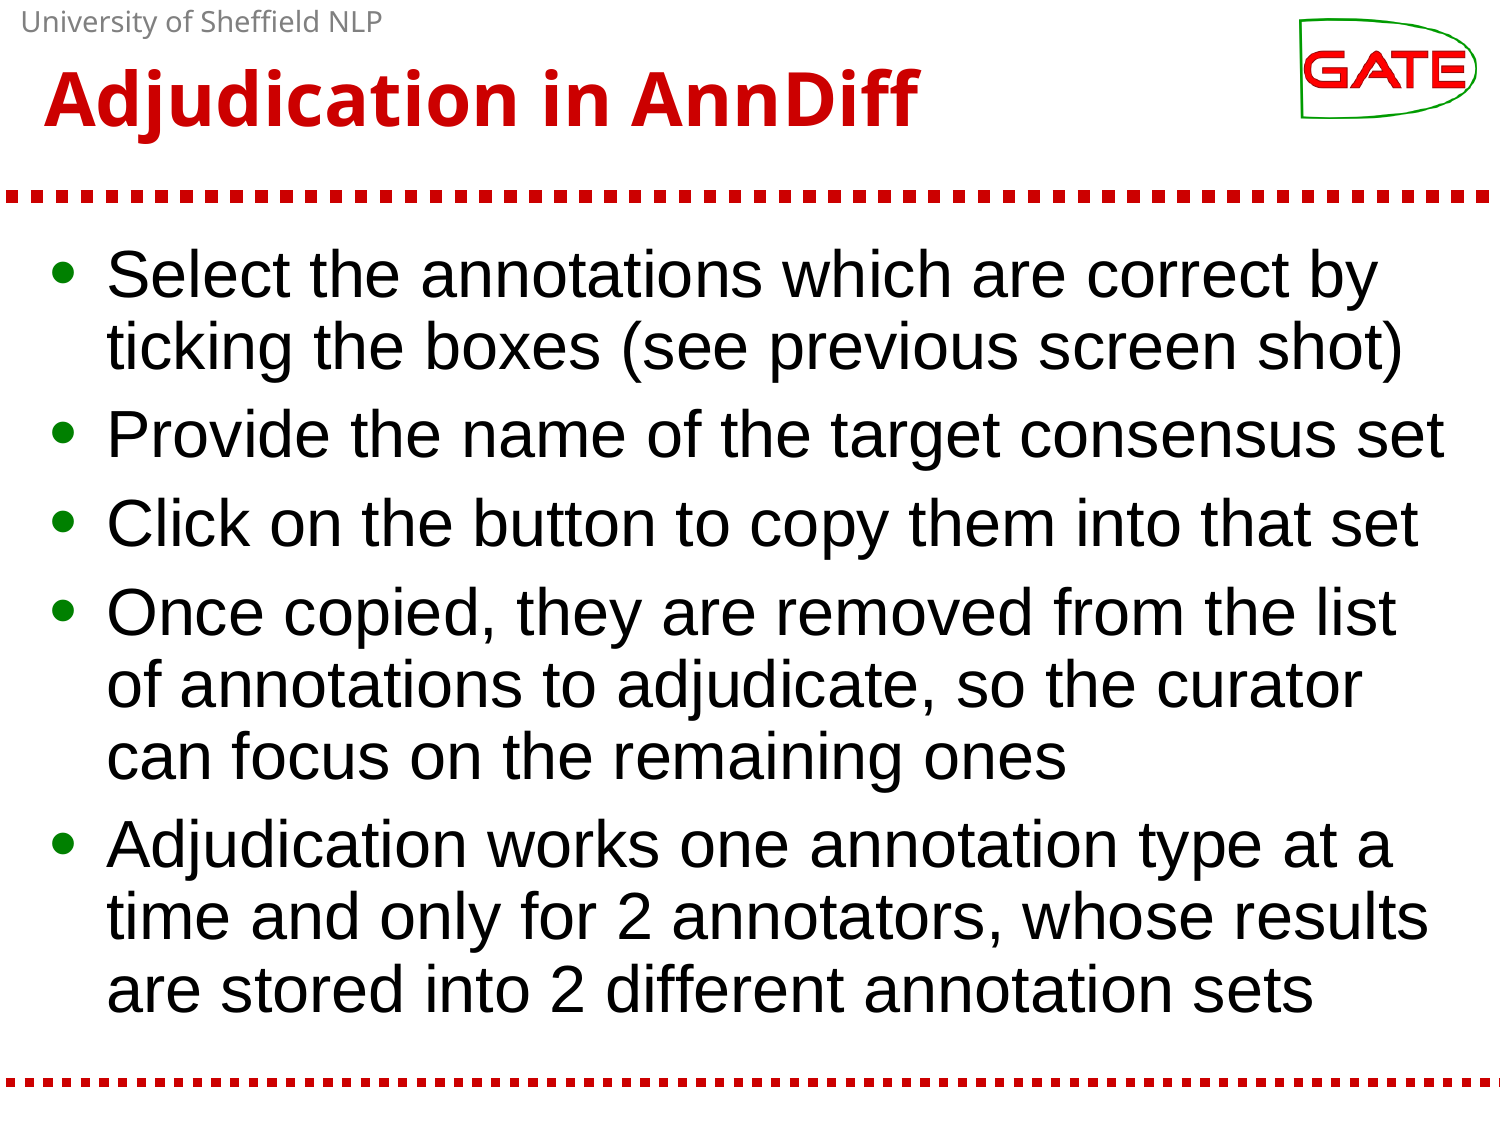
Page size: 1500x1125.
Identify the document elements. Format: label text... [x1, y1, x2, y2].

list Select the annotations which are correct by ticking the boxes (see previous screen shot) Provide the name of the target consensus set Click on the button to copy them into that set Once copied, they are removed from the list of annotations to adjudicate, so the curator can focus on the remaining ones Adjudication works one annotation type at a time and only for 2 annotators, whose results are stored into 2 different annotation sets [35, 231, 1465, 1059]
title Adjudication in AnnDiff [29, 42, 1188, 149]
picture [1299, 18, 1477, 119]
